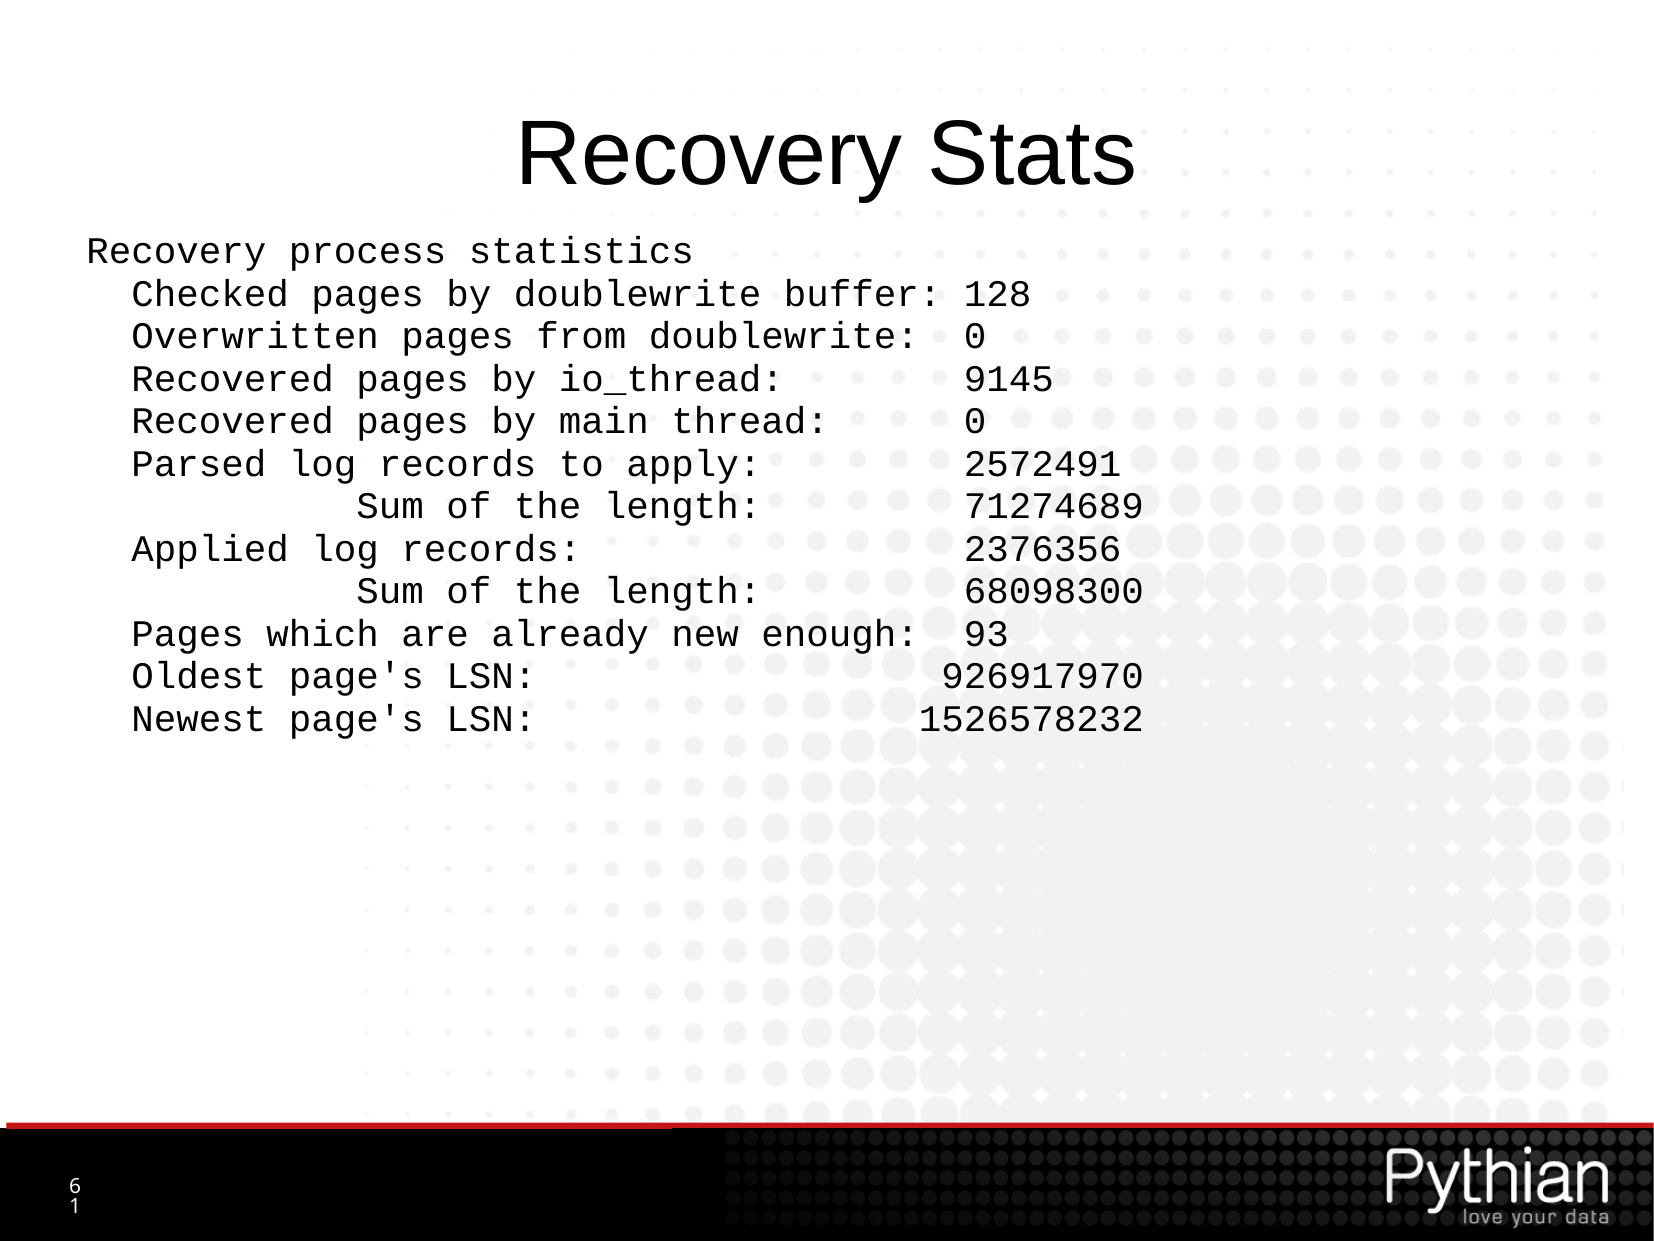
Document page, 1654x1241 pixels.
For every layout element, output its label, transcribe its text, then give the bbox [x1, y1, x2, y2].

picture [672, 1128, 1654, 1241]
picture [355, 46, 1624, 1122]
title Recovery Stats [82, 49, 1571, 257]
text_box Recovery process statistics Checked pages by doublewrite buffer: 128 Overwritten pages from doublewrite: 0 Recovered pages by io_thread: 9145 Recovered pages by main thread: 0 Parsed log records to apply: 2572491 Sum of the length: 71274689 Applied log records: 2376356 Sum of the length: 68098300 Pages which are already new enough: 93 Oldest page's LSN: 926917970 Newest page's LSN: 1526578232 [71, 225, 1163, 751]
